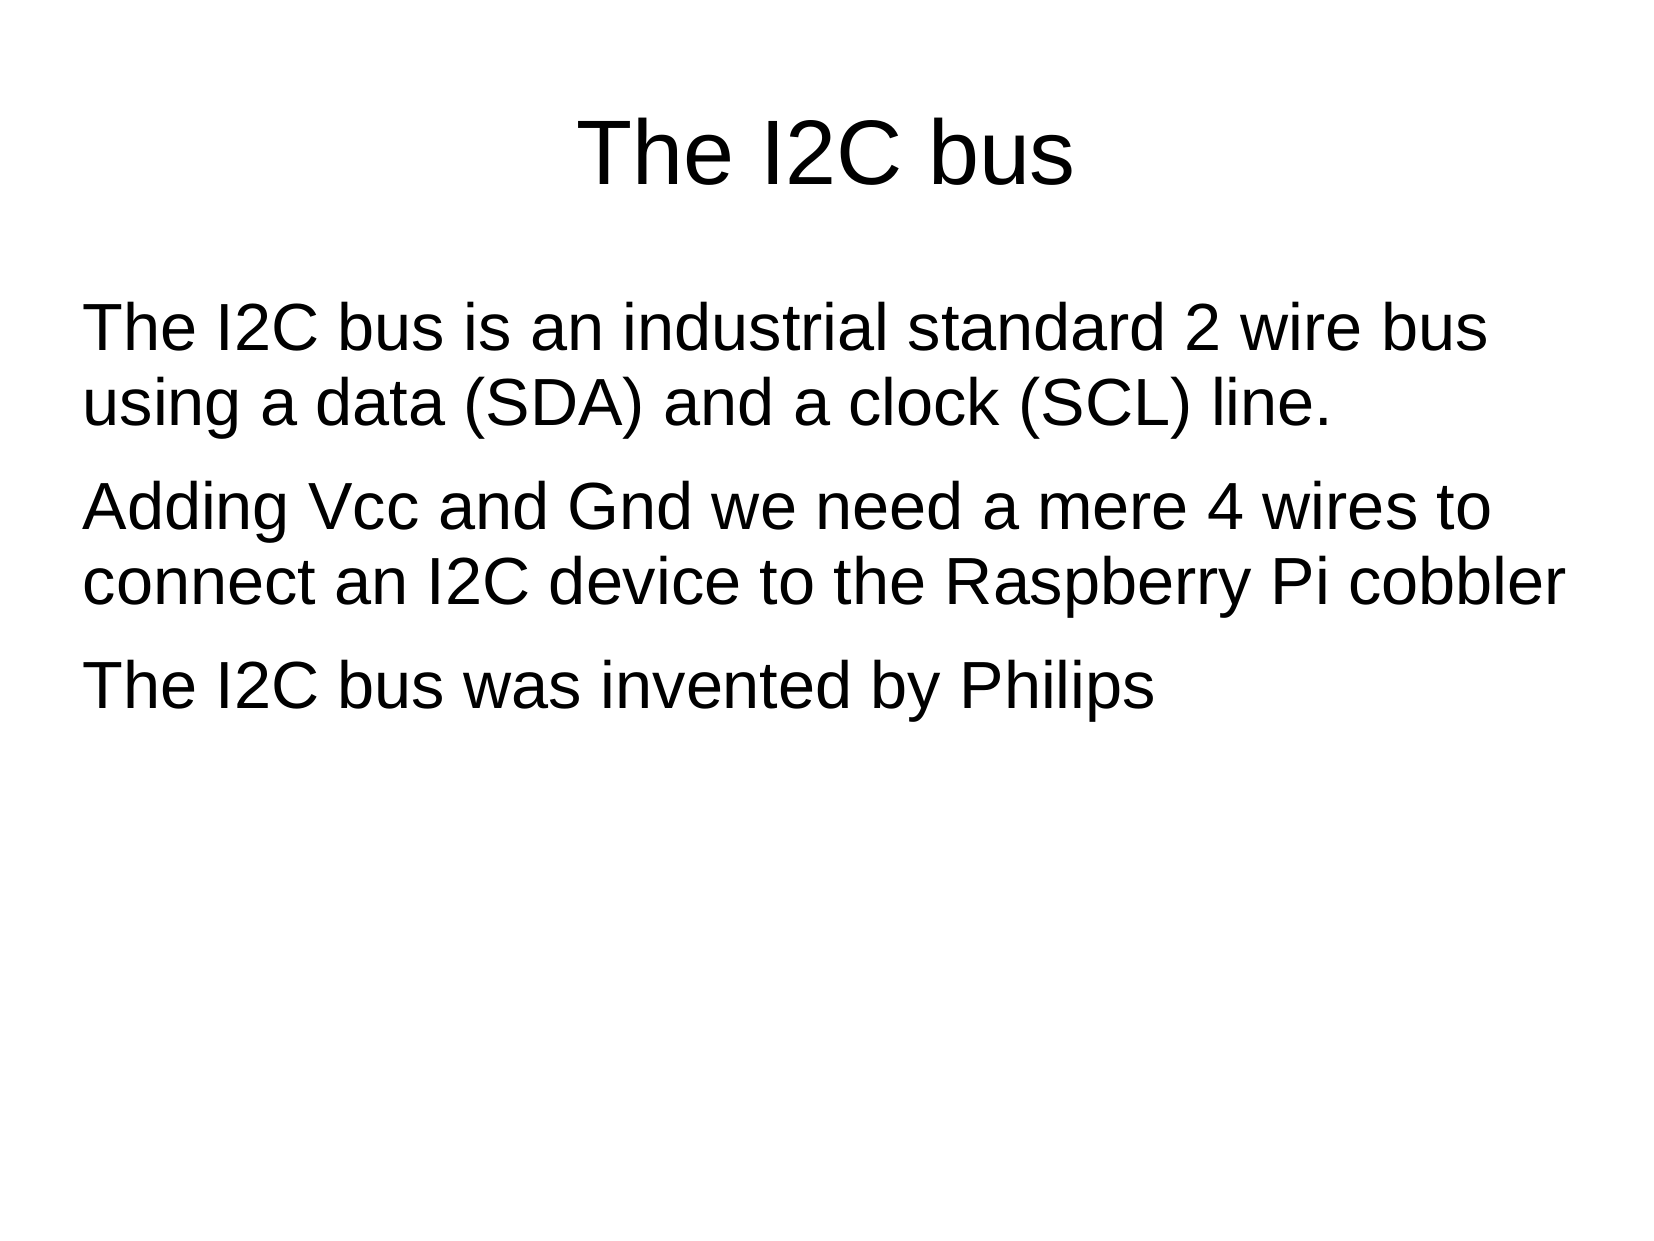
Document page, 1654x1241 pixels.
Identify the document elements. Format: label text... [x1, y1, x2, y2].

title The I2C bus [82, 49, 1571, 257]
list The I2C bus is an industrial standard 2 wire bus using a data (SDA) and a clock (SCL) line. Adding Vcc and Gnd we need a mere 4 wires to connect an I2C device to the Raspberry Pi cobbler The I2C bus was invented by Philips [82, 290, 1571, 1010]
